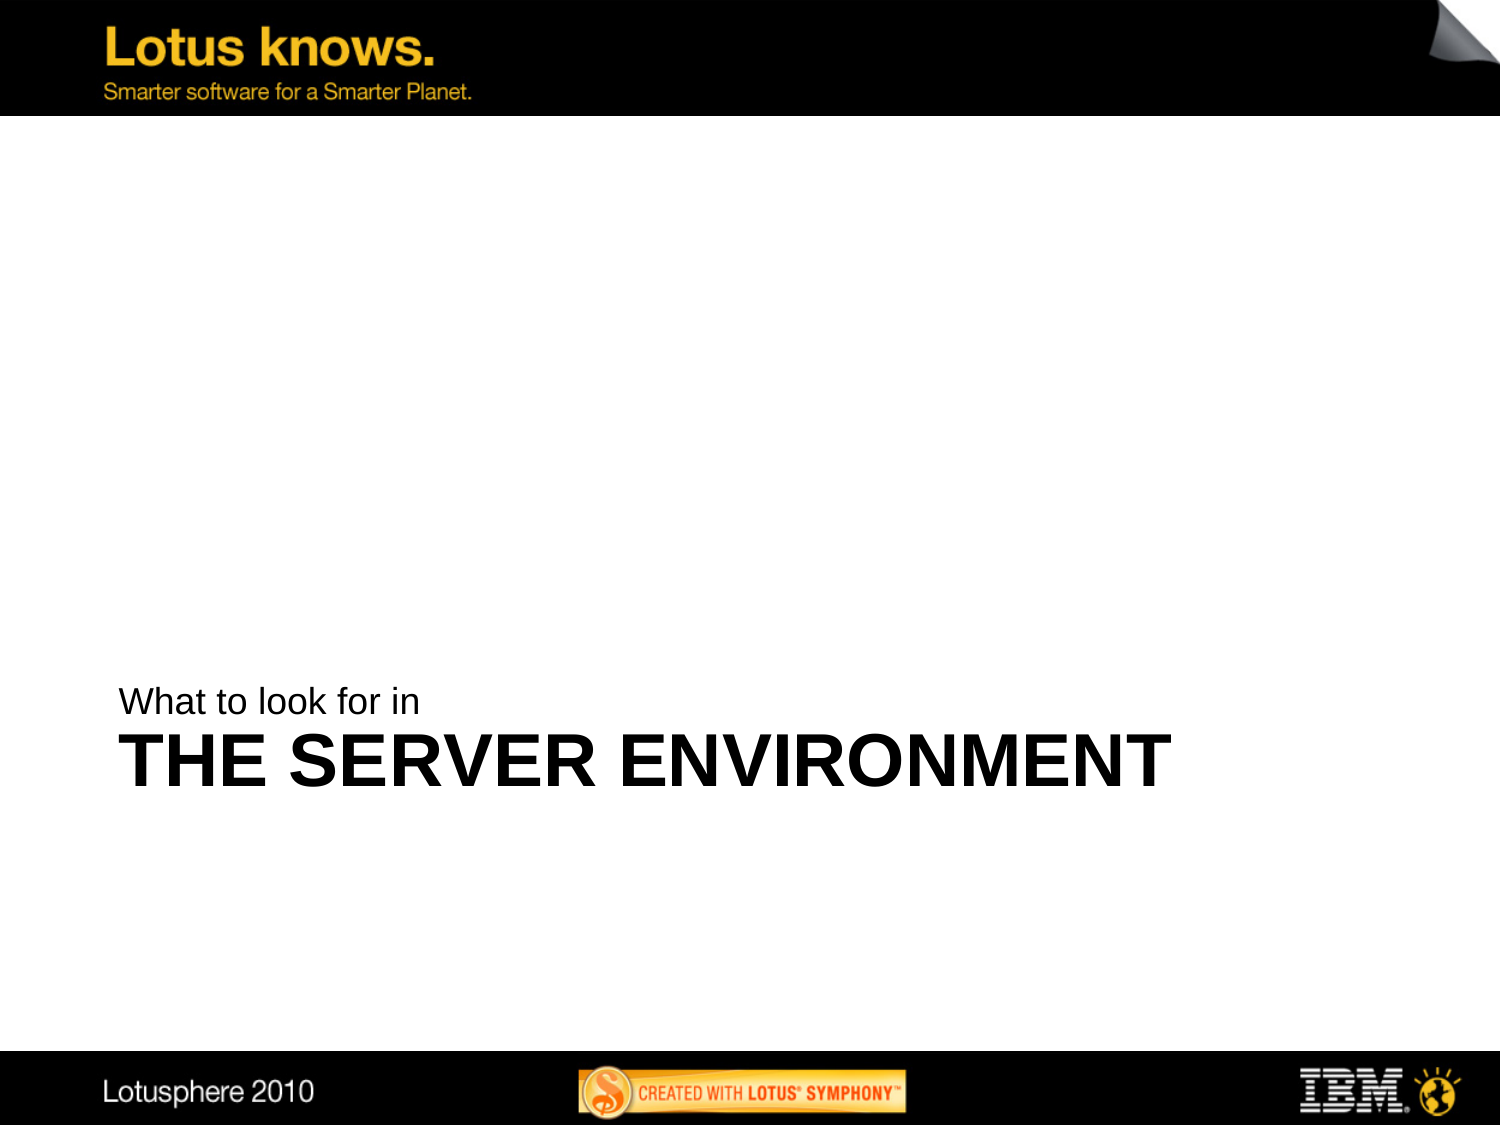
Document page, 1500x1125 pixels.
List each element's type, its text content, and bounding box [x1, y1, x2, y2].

picture [0, 0, 1500, 114]
picture [0, 1053, 1500, 1125]
list What to look for in [118, 476, 1394, 723]
title THE SERVER ENVIRONMENT [118, 723, 1394, 947]
